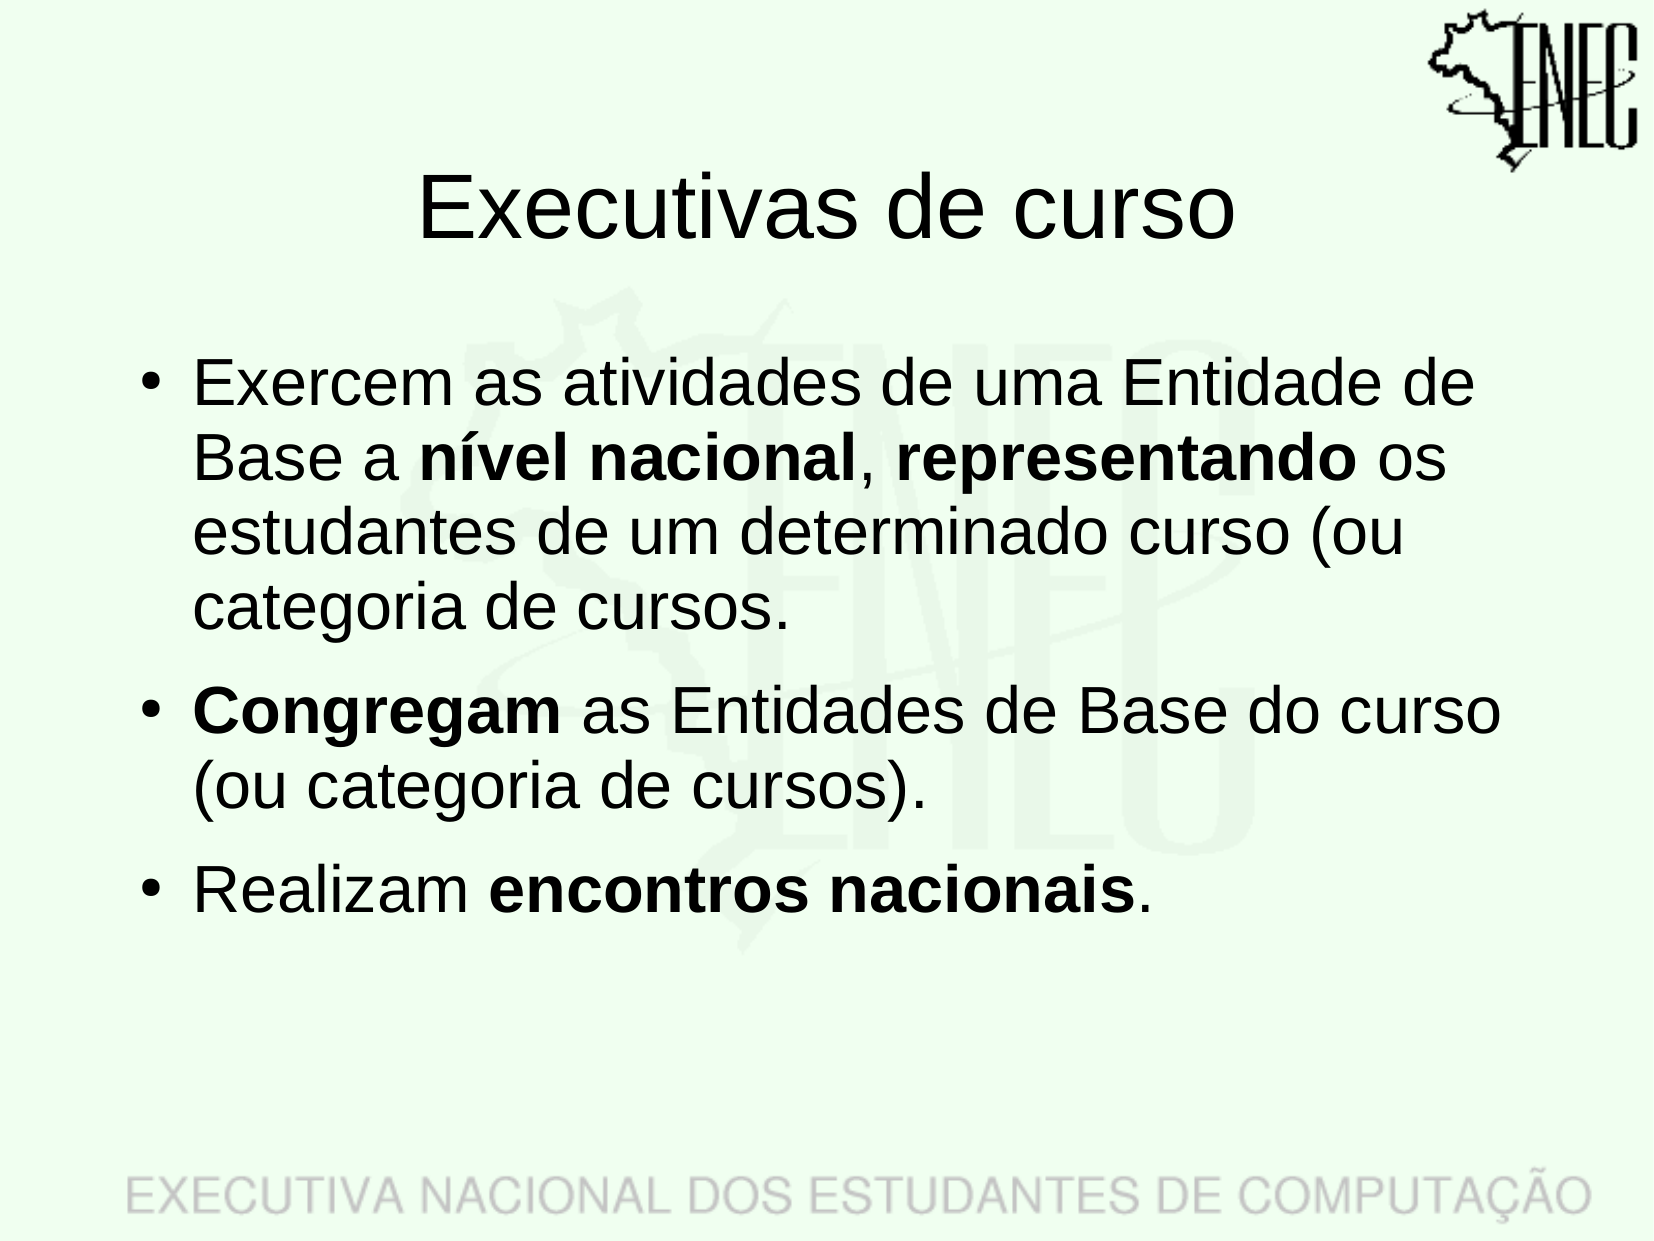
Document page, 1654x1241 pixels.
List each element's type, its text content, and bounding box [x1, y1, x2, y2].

list Exercem as atividades de uma Entidade de Base a nível nacional, representando os estudantes de um determinado curso (ou categoria de cursos. Congregam as Entidades de Base do curso (ou categoria de cursos). Realizam encontros nacionais. [121, 344, 1534, 1127]
title Executivas de curso [121, 102, 1534, 311]
picture [0, 0, 1654, 1241]
